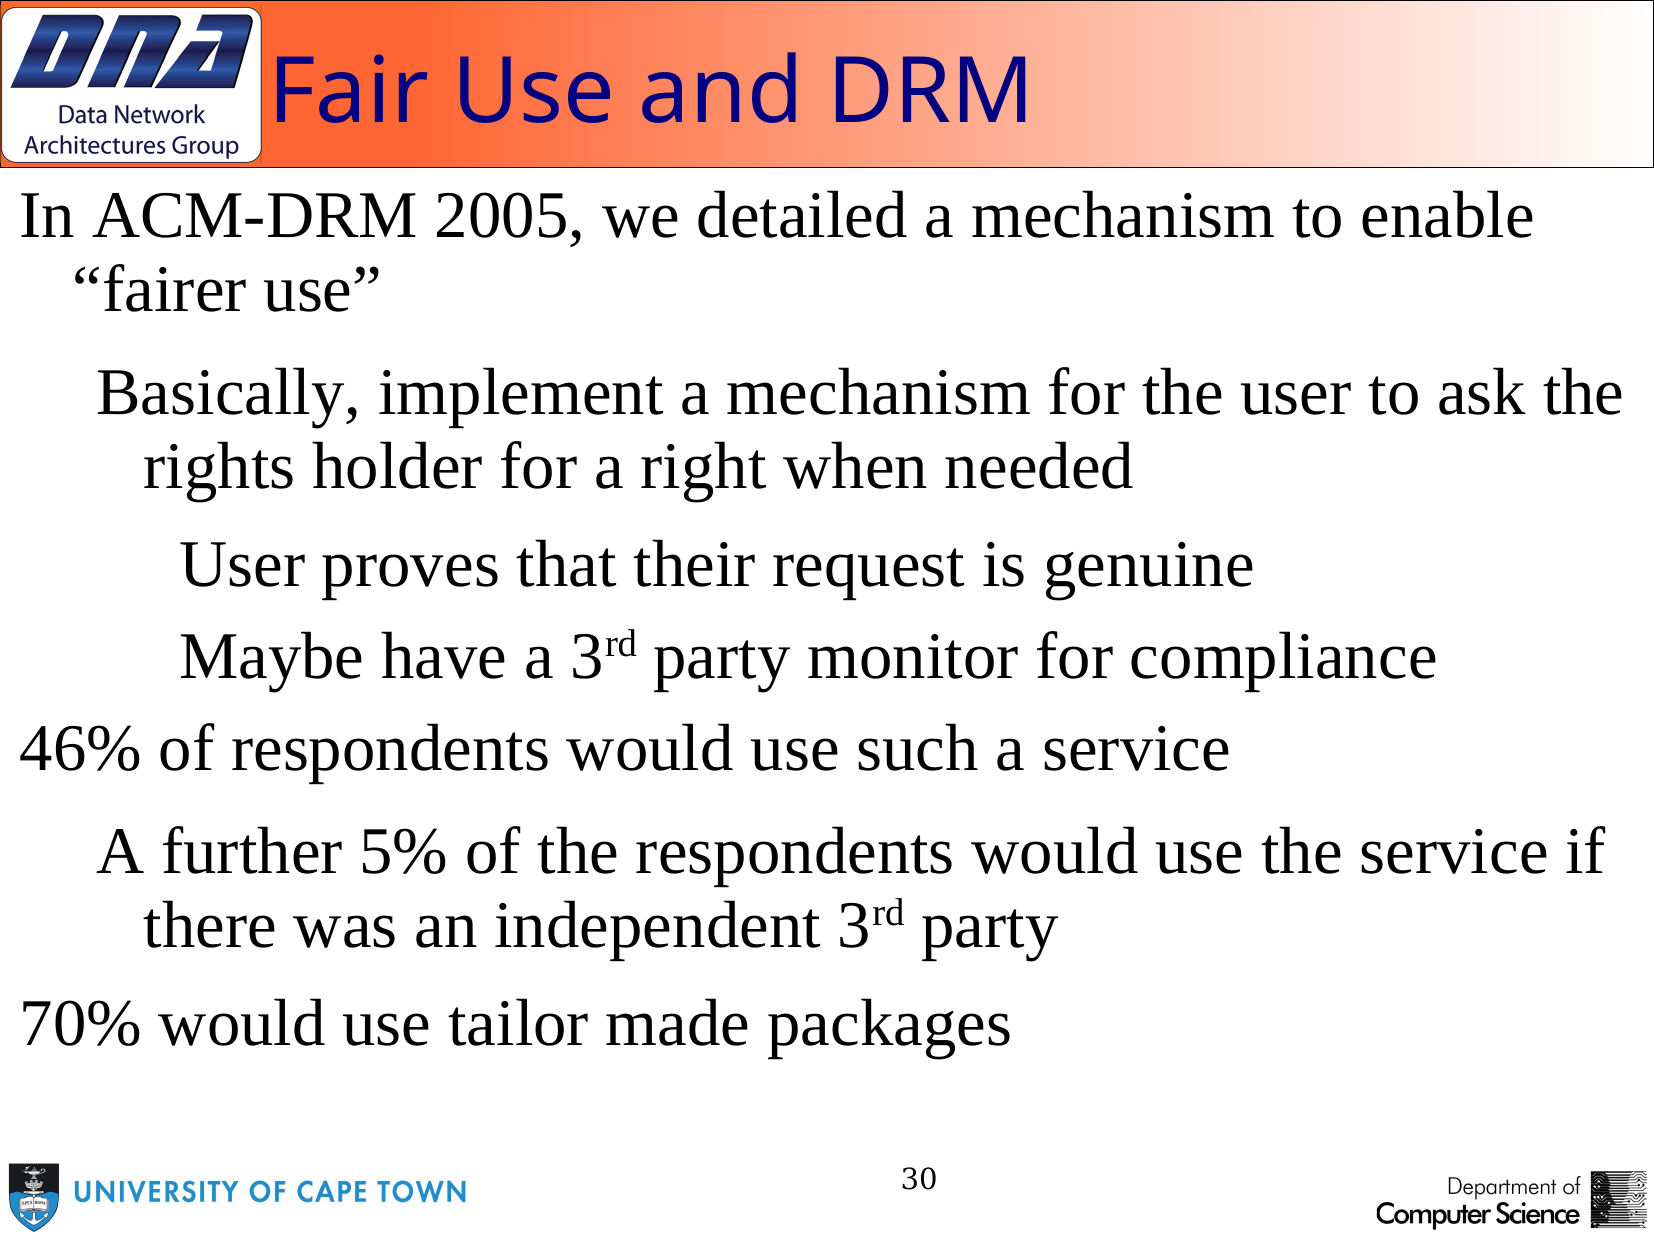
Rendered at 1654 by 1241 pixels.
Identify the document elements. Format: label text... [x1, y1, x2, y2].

picture [5, 1159, 479, 1235]
title Fair Use and DRM [268, 11, 1654, 163]
picture [0, 5, 262, 163]
picture [1368, 1159, 1654, 1235]
list In ACM-DRM 2005, we detailed a mechanism to enable “fairer use” Basically, implement a mechanism for the user to ask the rights holder for a right when needed User proves that their request is genuine Maybe have a 3rd party monitor for compliance 46% of respondents would use such a service A further 5% of the respondents would use the service if there was an independent 3rd party 70% would use tailor made packages [2, 177, 1654, 1138]
